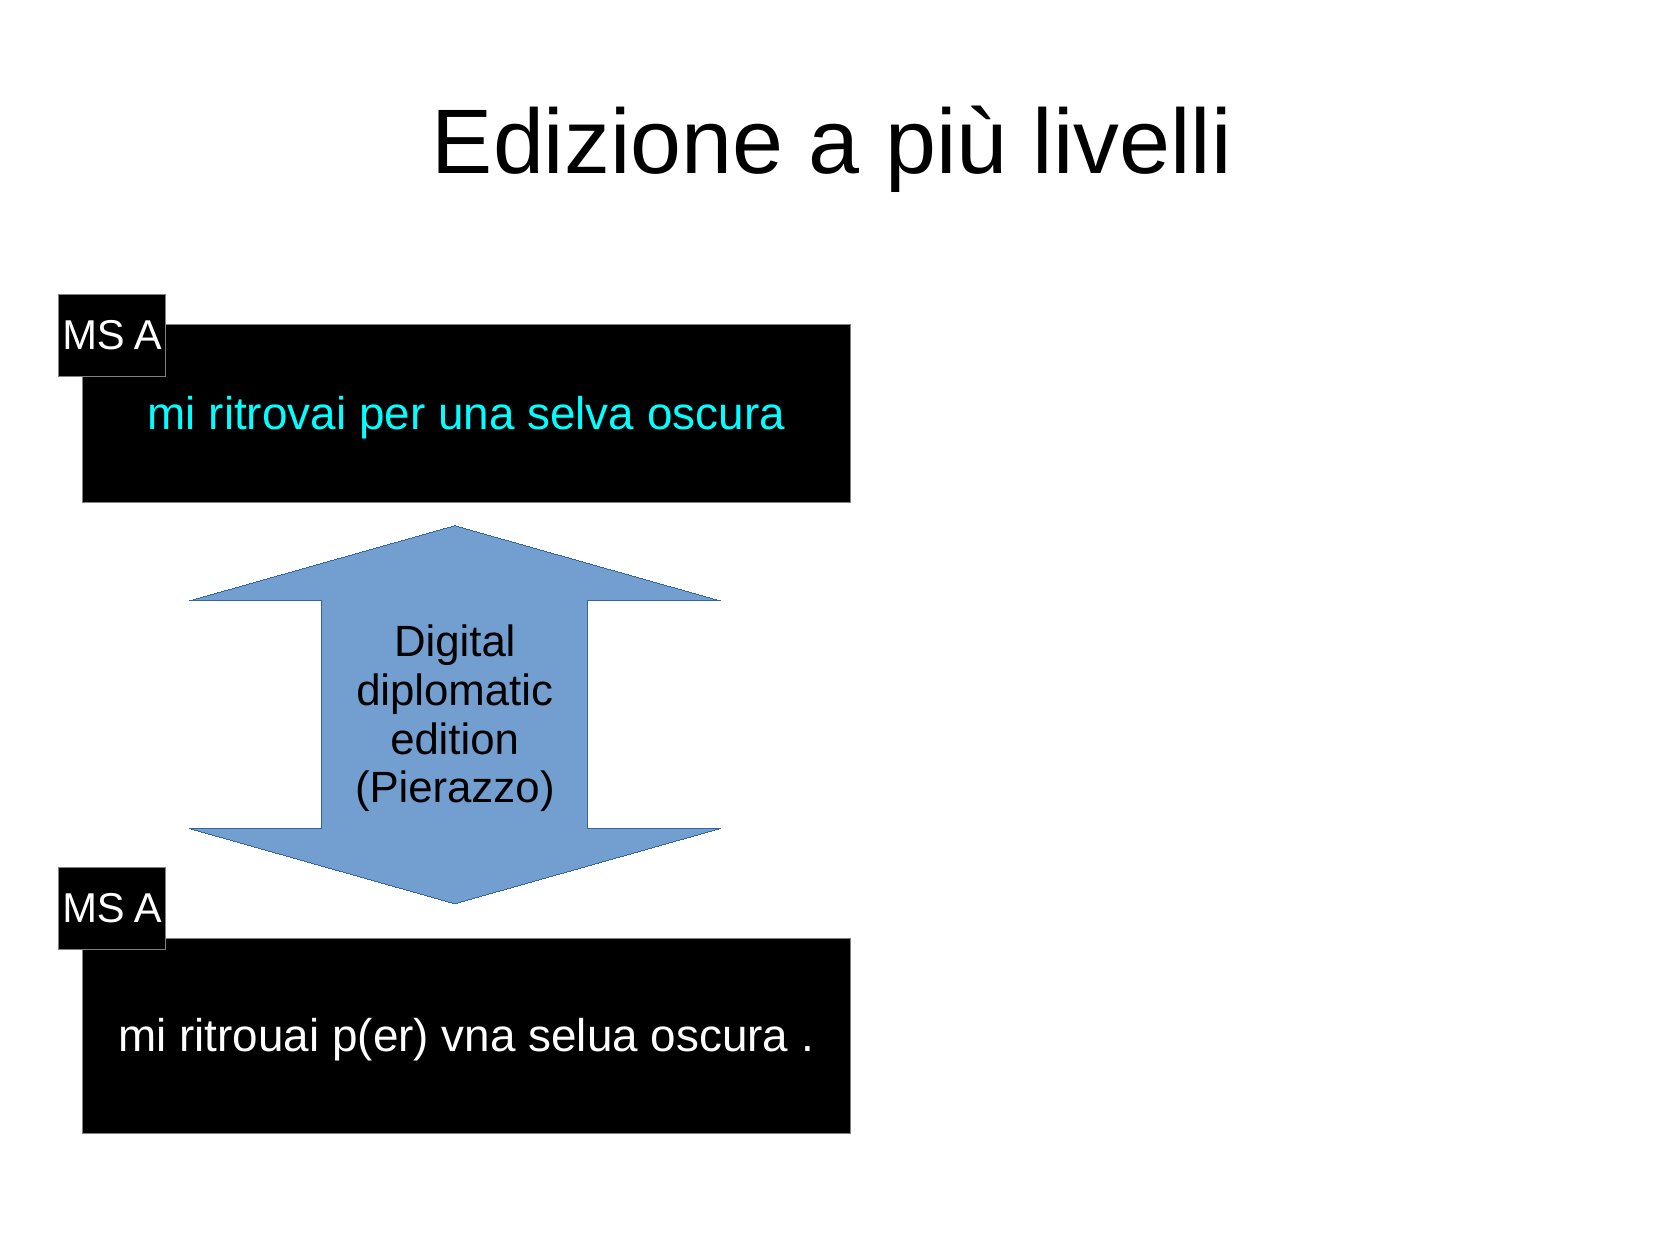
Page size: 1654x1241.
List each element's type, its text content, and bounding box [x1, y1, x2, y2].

text_box mi ritrovai per una selva oscura [82, 324, 851, 503]
text_box mi ritrouai p(er) vna selua oscura . [82, 938, 851, 1134]
text_box MS A [58, 294, 166, 377]
text_box MS A [58, 867, 166, 950]
text_box Digital diplomatic edition (Pierazzo) [189, 525, 721, 904]
title Edizione a più livelli [129, 23, 1536, 260]
